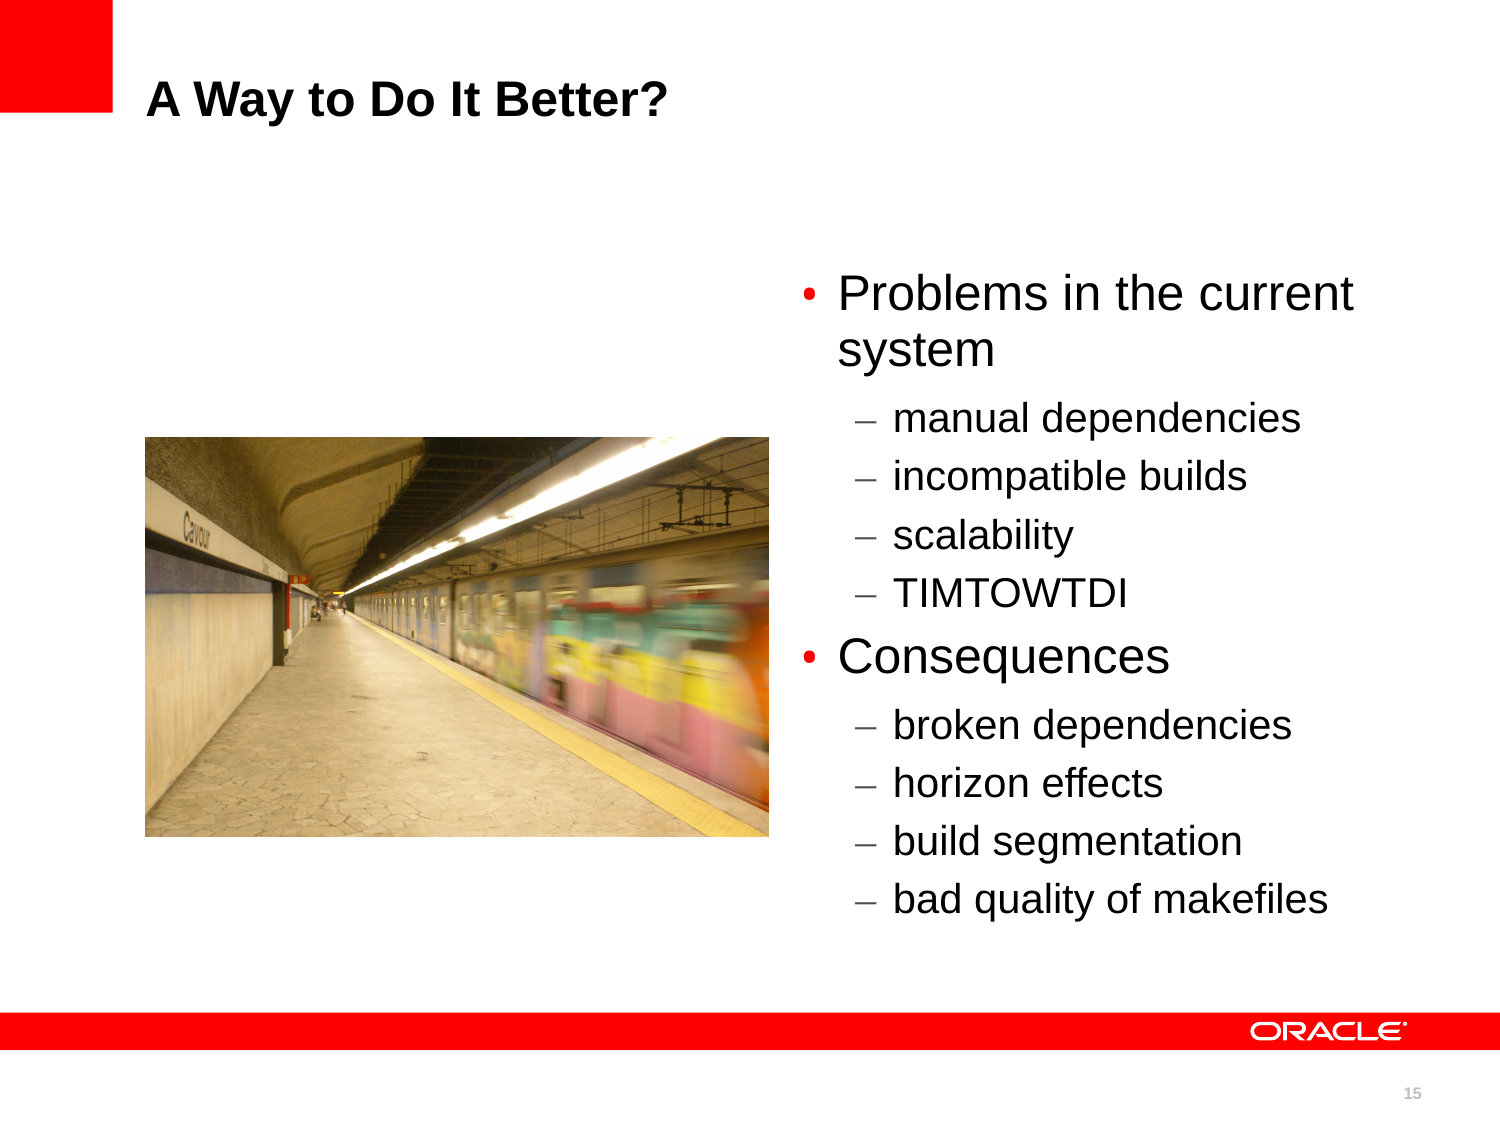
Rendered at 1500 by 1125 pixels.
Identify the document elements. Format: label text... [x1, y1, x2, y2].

list Problems in the current system manual dependencies incompatible builds scalability TIMTOWTDI Consequences broken dependencies horizon effects build segmentation bad quality of makefiles [799, 265, 1424, 1009]
title A Way to Do It Better? [145, 67, 1388, 220]
picture [145, 437, 769, 837]
